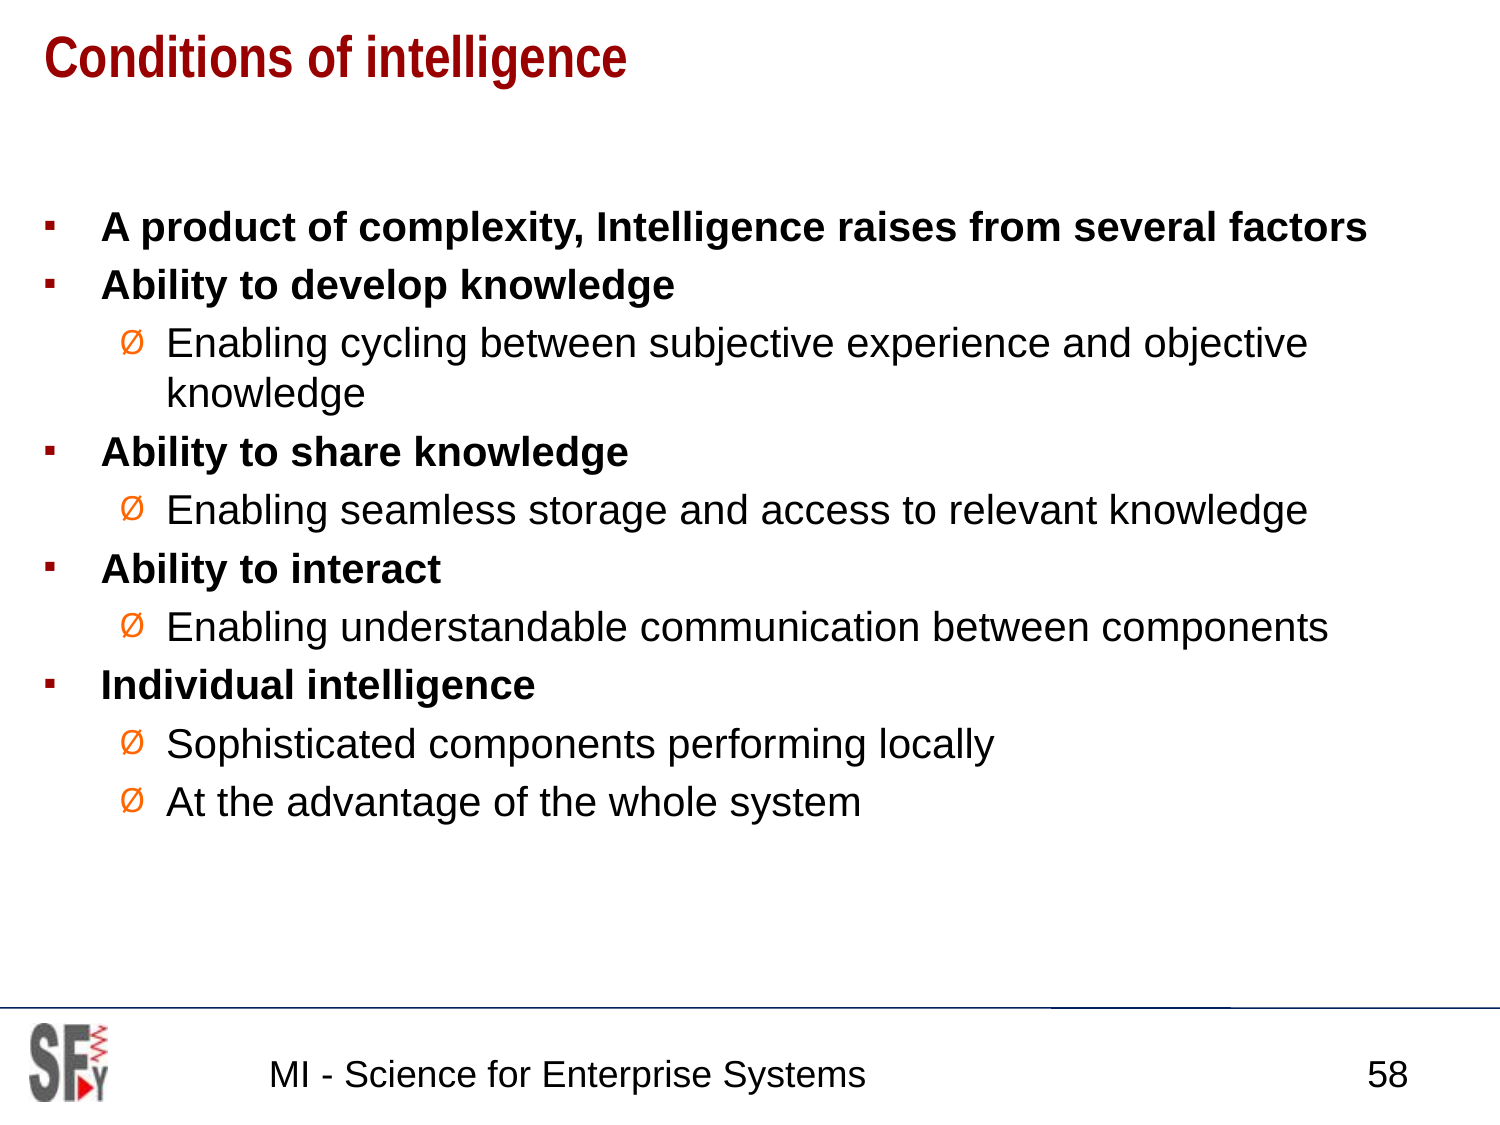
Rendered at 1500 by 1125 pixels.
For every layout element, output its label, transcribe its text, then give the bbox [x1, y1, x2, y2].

slide_number <numéro> [1352, 1034, 1490, 1103]
title Conditions of intelligence [29, 12, 1471, 138]
picture [29, 1023, 108, 1102]
list A product of complexity, Intelligence raises from several factors Ability to develop knowledge Enabling cycling between subjective experience and objective knowledge Ability to share knowledge Enabling seamless storage and access to relevant knowledge Ability to interact Enabling understandable communication between components Individual intelligence Sophisticated components performing locally At the advantage of the whole system [29, 184, 1471, 988]
footer MI - Science for Enterprise Systems [253, 1034, 1336, 1103]
